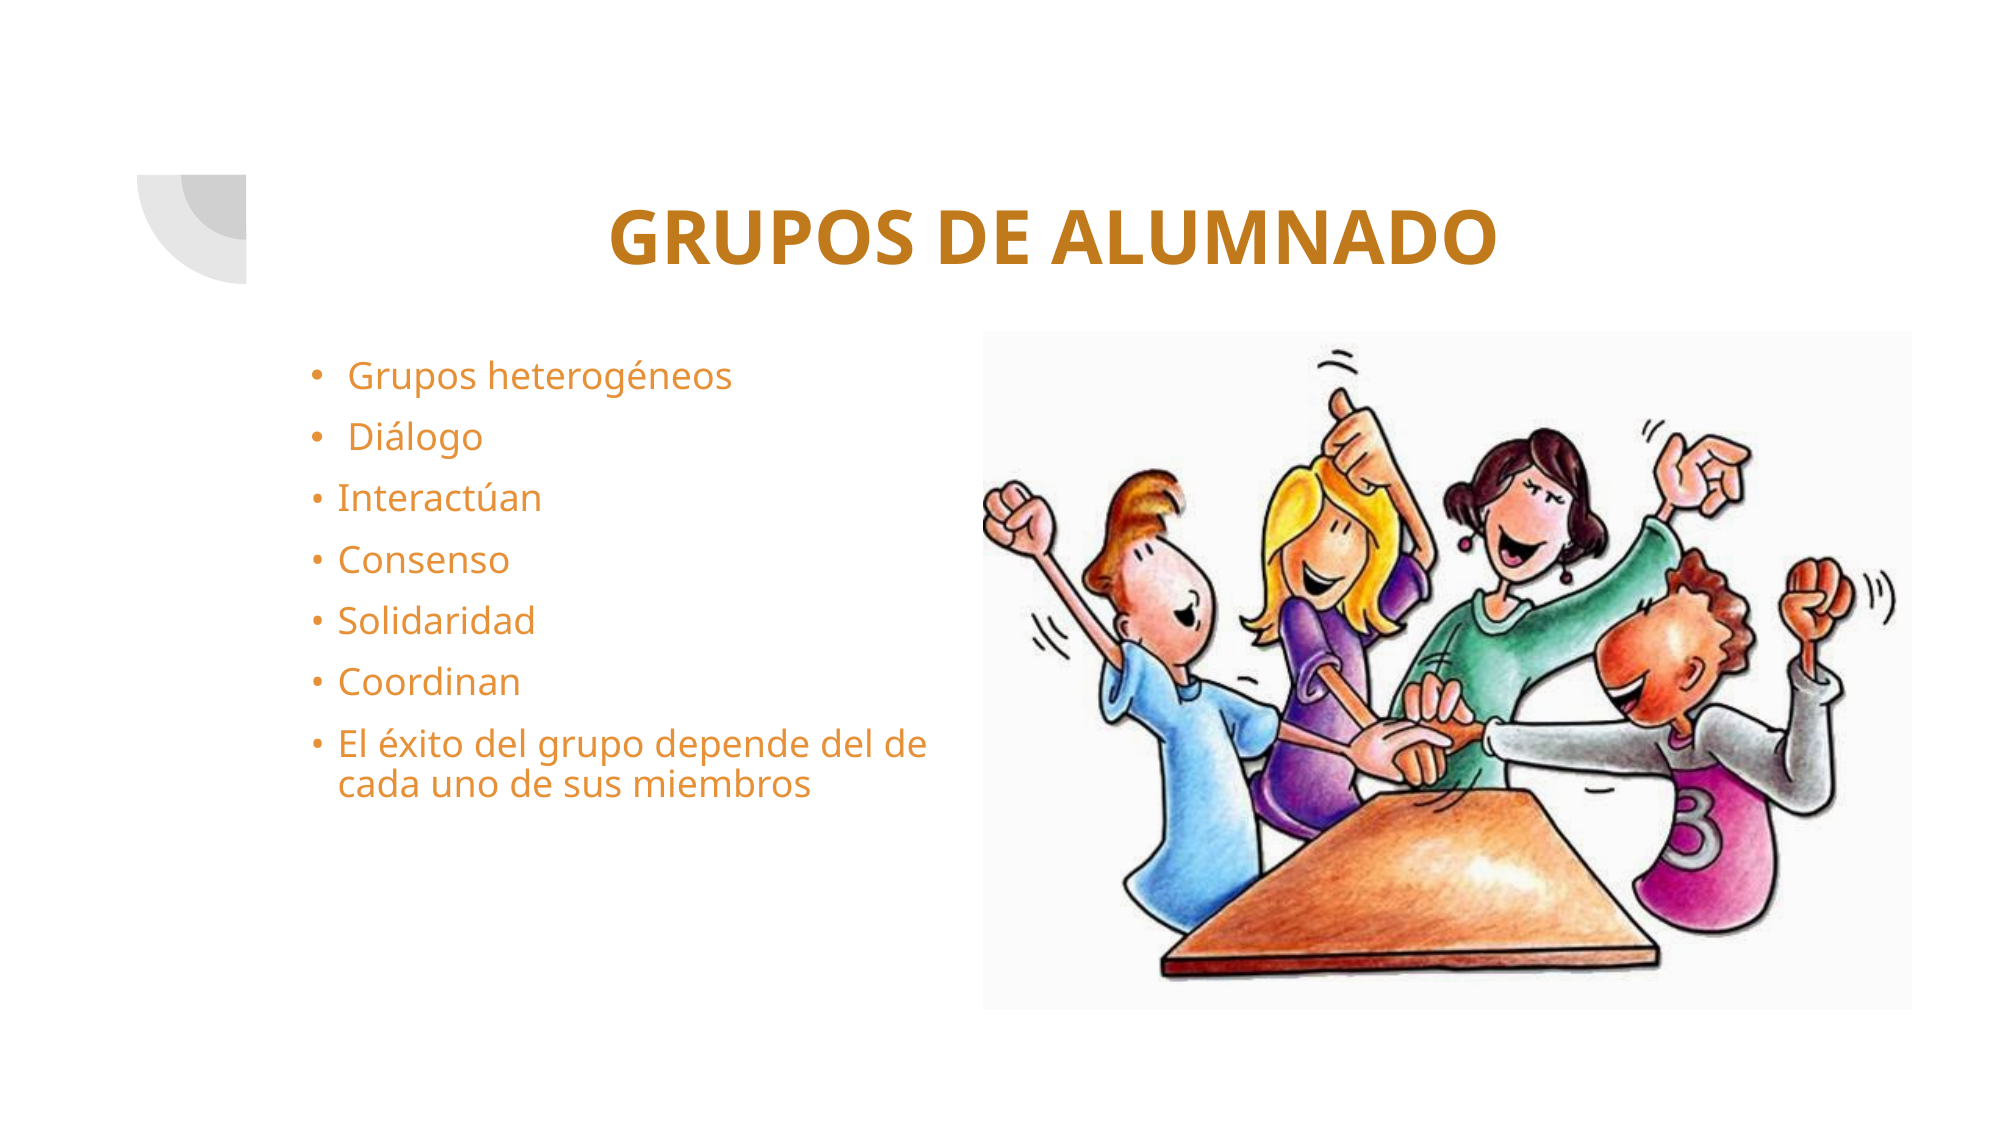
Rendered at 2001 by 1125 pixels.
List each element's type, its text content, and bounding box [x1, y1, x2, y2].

title GRUPOS DE ALUMNADO [285, 130, 1823, 349]
list Grupos heterogéneos Diálogo Interactúan Consenso Solidaridad Coordinan El éxito del grupo depende del de cada uno de sus miembros [285, 349, 983, 992]
picture [983, 331, 1912, 1010]
